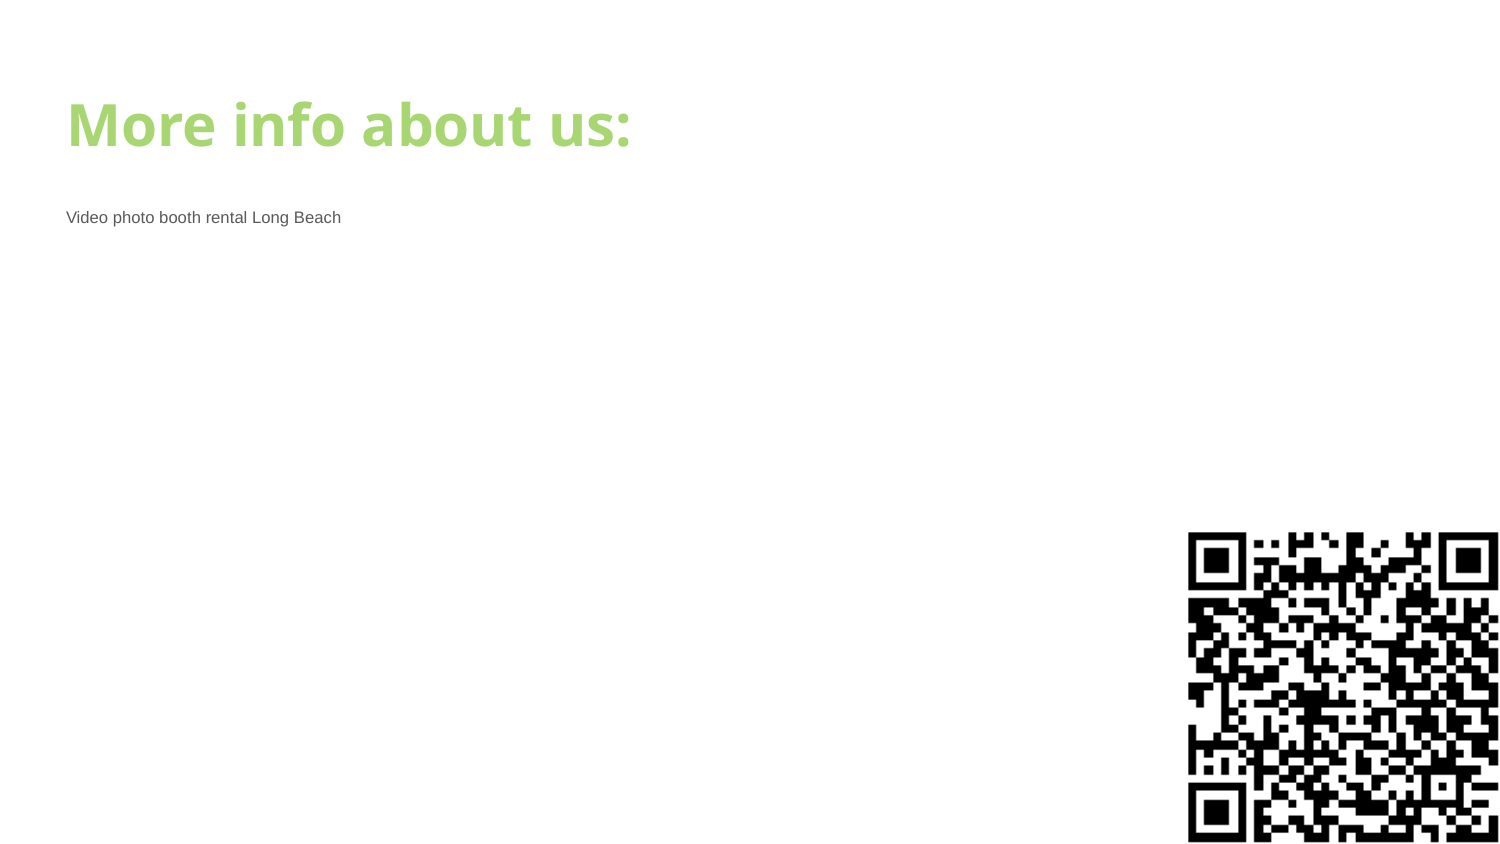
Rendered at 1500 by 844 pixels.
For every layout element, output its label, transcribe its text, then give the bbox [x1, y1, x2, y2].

picture [1187, 531, 1500, 844]
list Video photo booth rental Long Beach [51, 189, 1449, 750]
title More info about us: [51, 72, 1449, 167]
